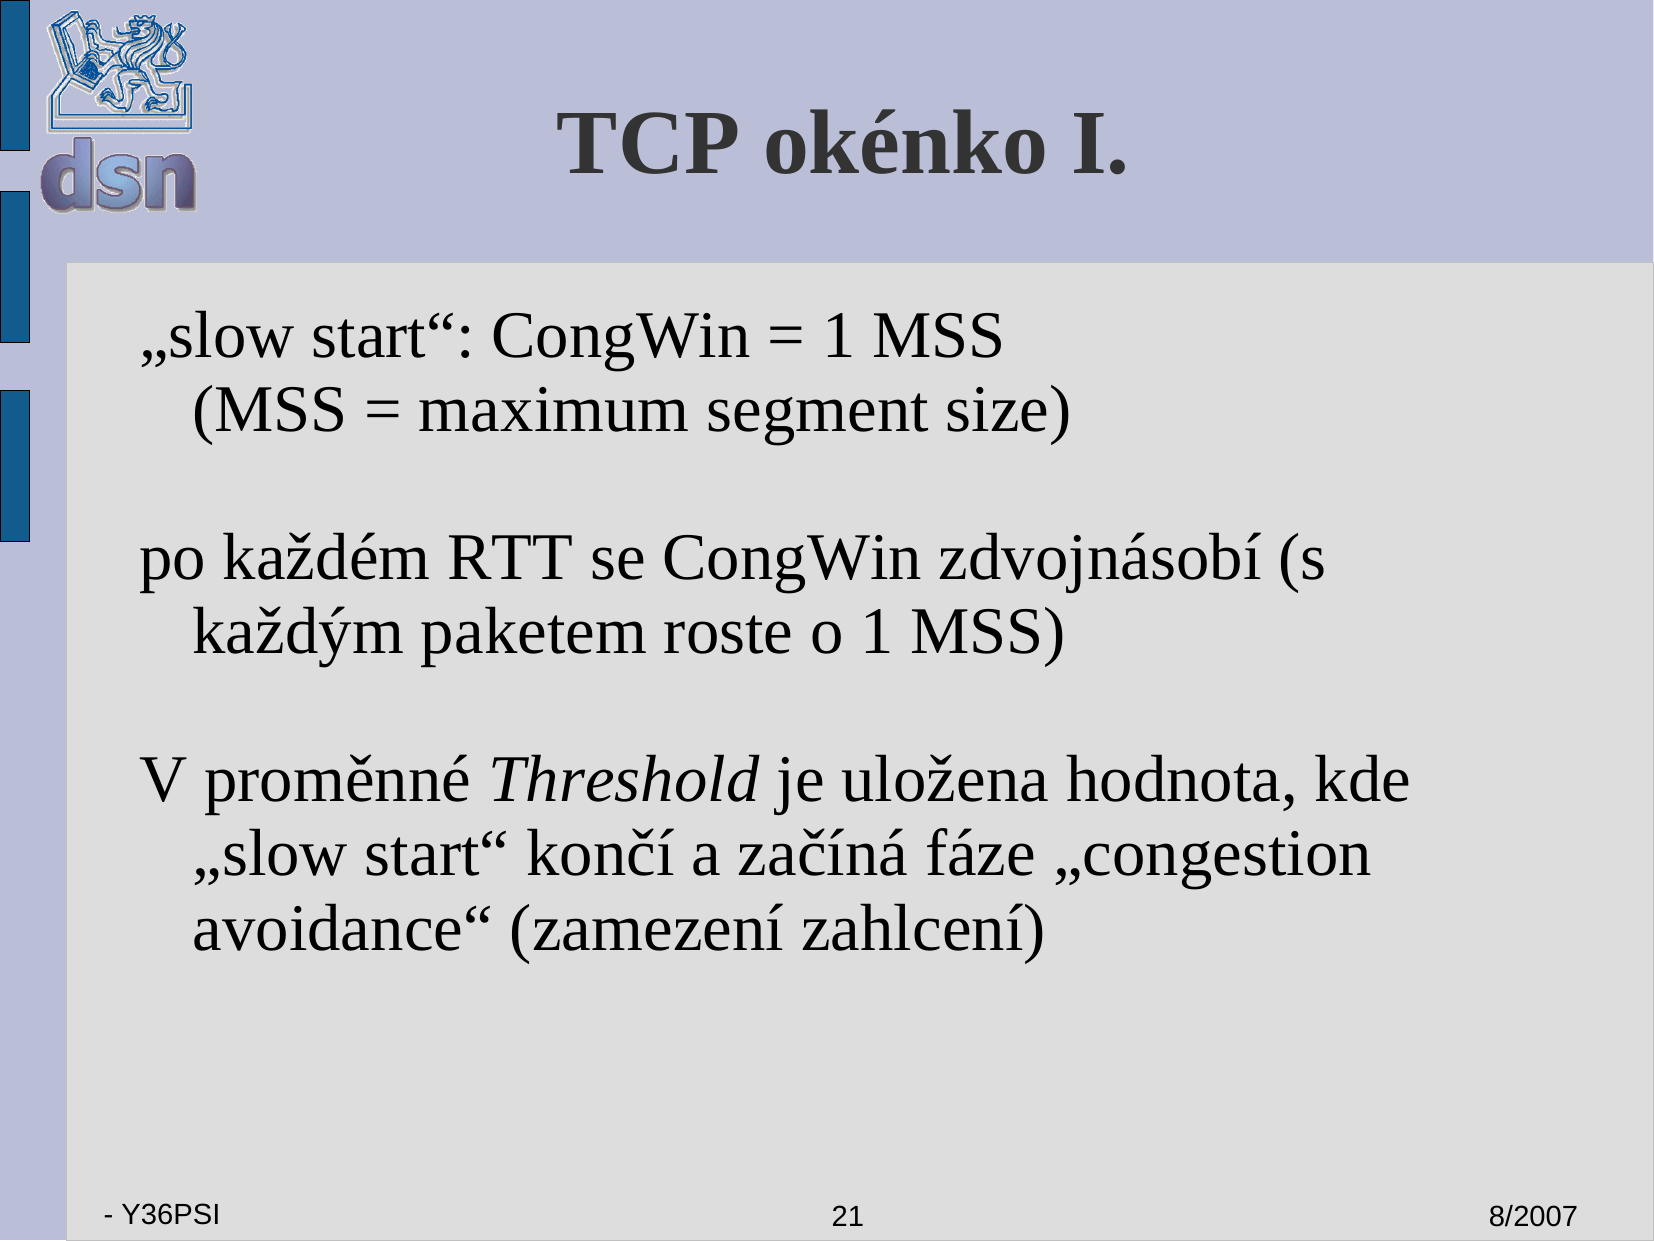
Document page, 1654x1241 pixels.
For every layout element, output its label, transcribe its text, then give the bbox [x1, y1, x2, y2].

picture [10, 10, 223, 230]
list „slow start“: CongWin = 1 MSS (MSS = maximum segment size) po každém RTT se CongWin zdvojnásobí (s každým paketem roste o 1 MSS) V proměnné Threshold je uložena hodnota, kde „slow start“ končí a začíná fáze „congestion avoidance“ (zamezení zahlcení) [121, 297, 1534, 1126]
title TCP okénko I. [210, 39, 1478, 247]
